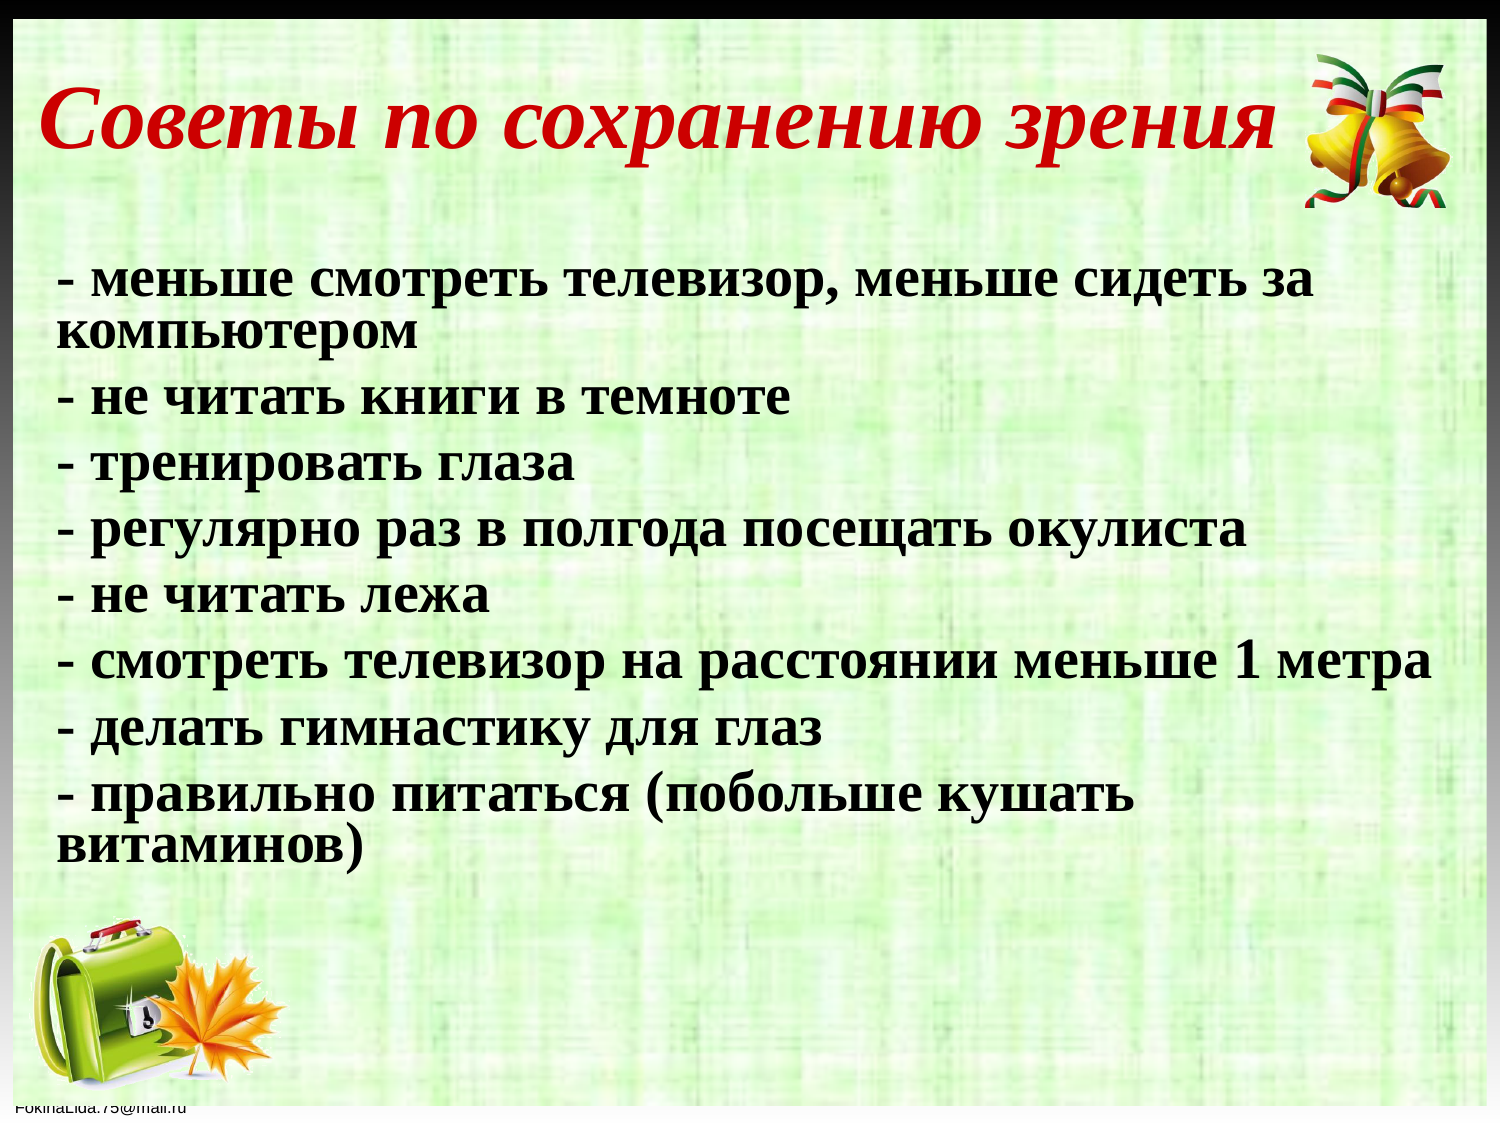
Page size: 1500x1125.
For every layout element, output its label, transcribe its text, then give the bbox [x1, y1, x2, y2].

text_box - меньше смотреть телевизор, меньше сидеть за компьютером - не читать книги в темноте - тренировать глаза - регулярно раз в полгода посещать окулиста - не читать лежа - смотреть телевизор на расстоянии меньше 1 метра - делать гимнастику для глаз - правильно питаться (побольше кушать витаминов) [41, 248, 1453, 910]
text_box Советы по сохранению зрения [23, 59, 1296, 176]
picture [13, 19, 1487, 1106]
